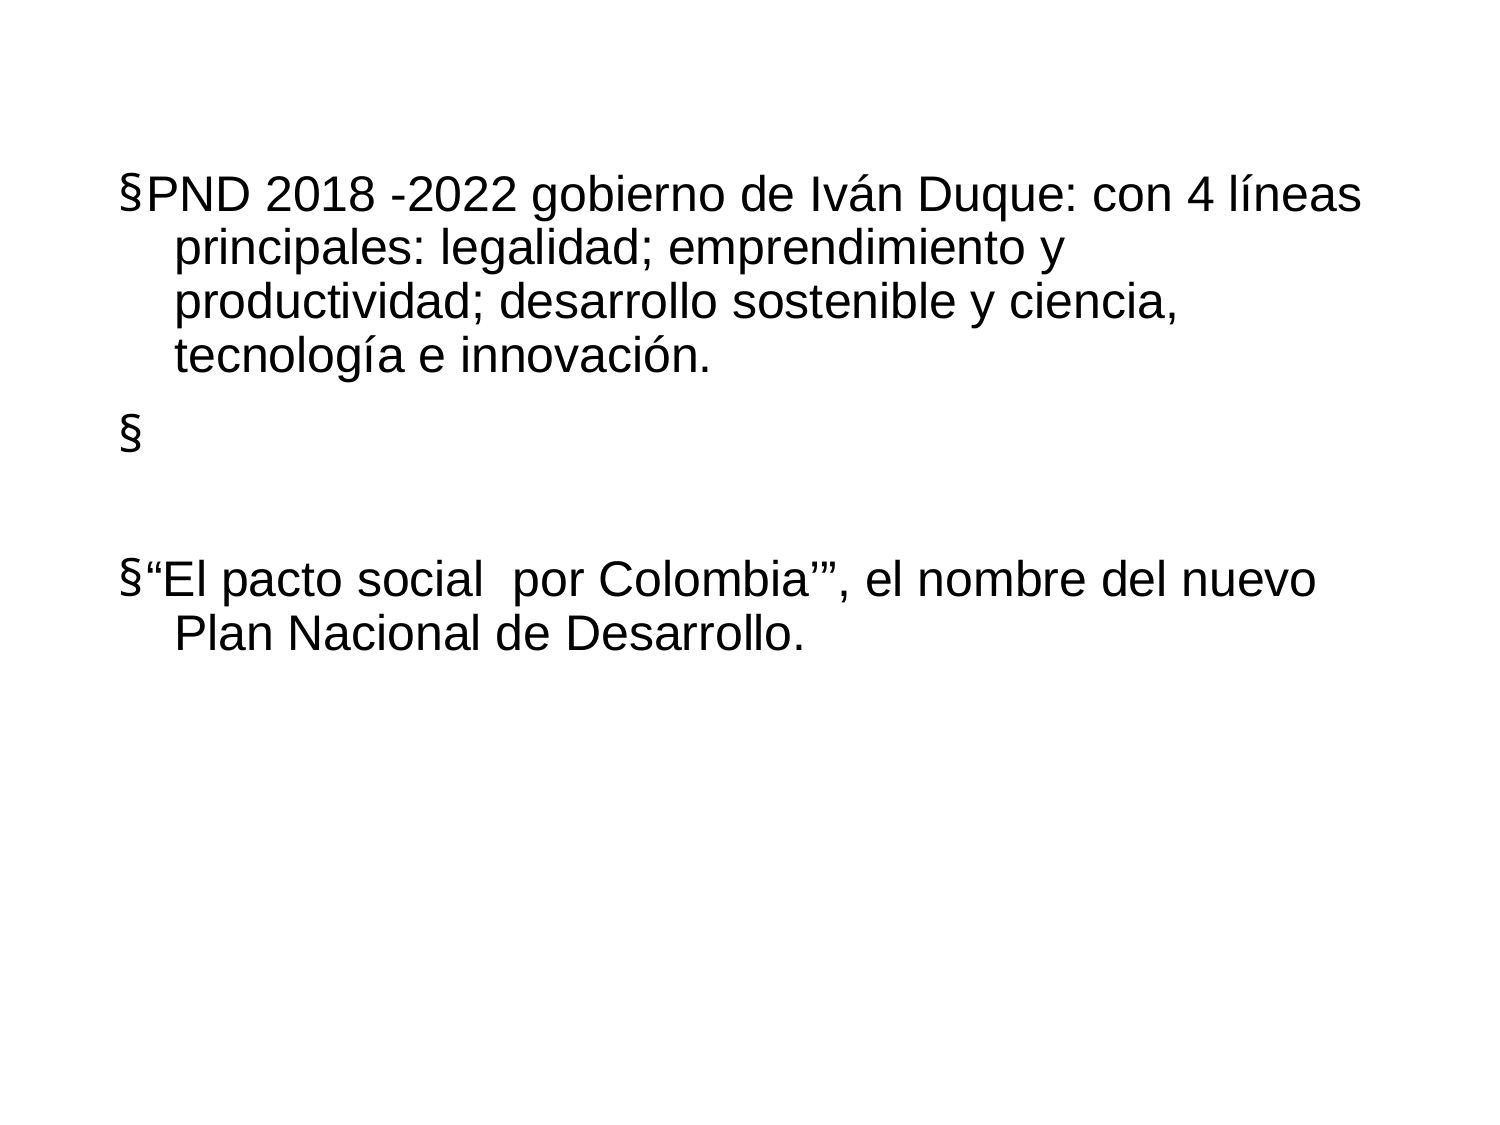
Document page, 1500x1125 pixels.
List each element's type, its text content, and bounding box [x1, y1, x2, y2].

list PND 2018 -2022 gobierno de Iván Duque: con 4 líneas principales: legalidad; emprendimiento y productividad; desarrollo sostenible y ciencia, tecnología e innovación. “El pacto social por Colombia’”, el nombre del nuevo Plan Nacional de Desarrollo. [103, 160, 1397, 1014]
